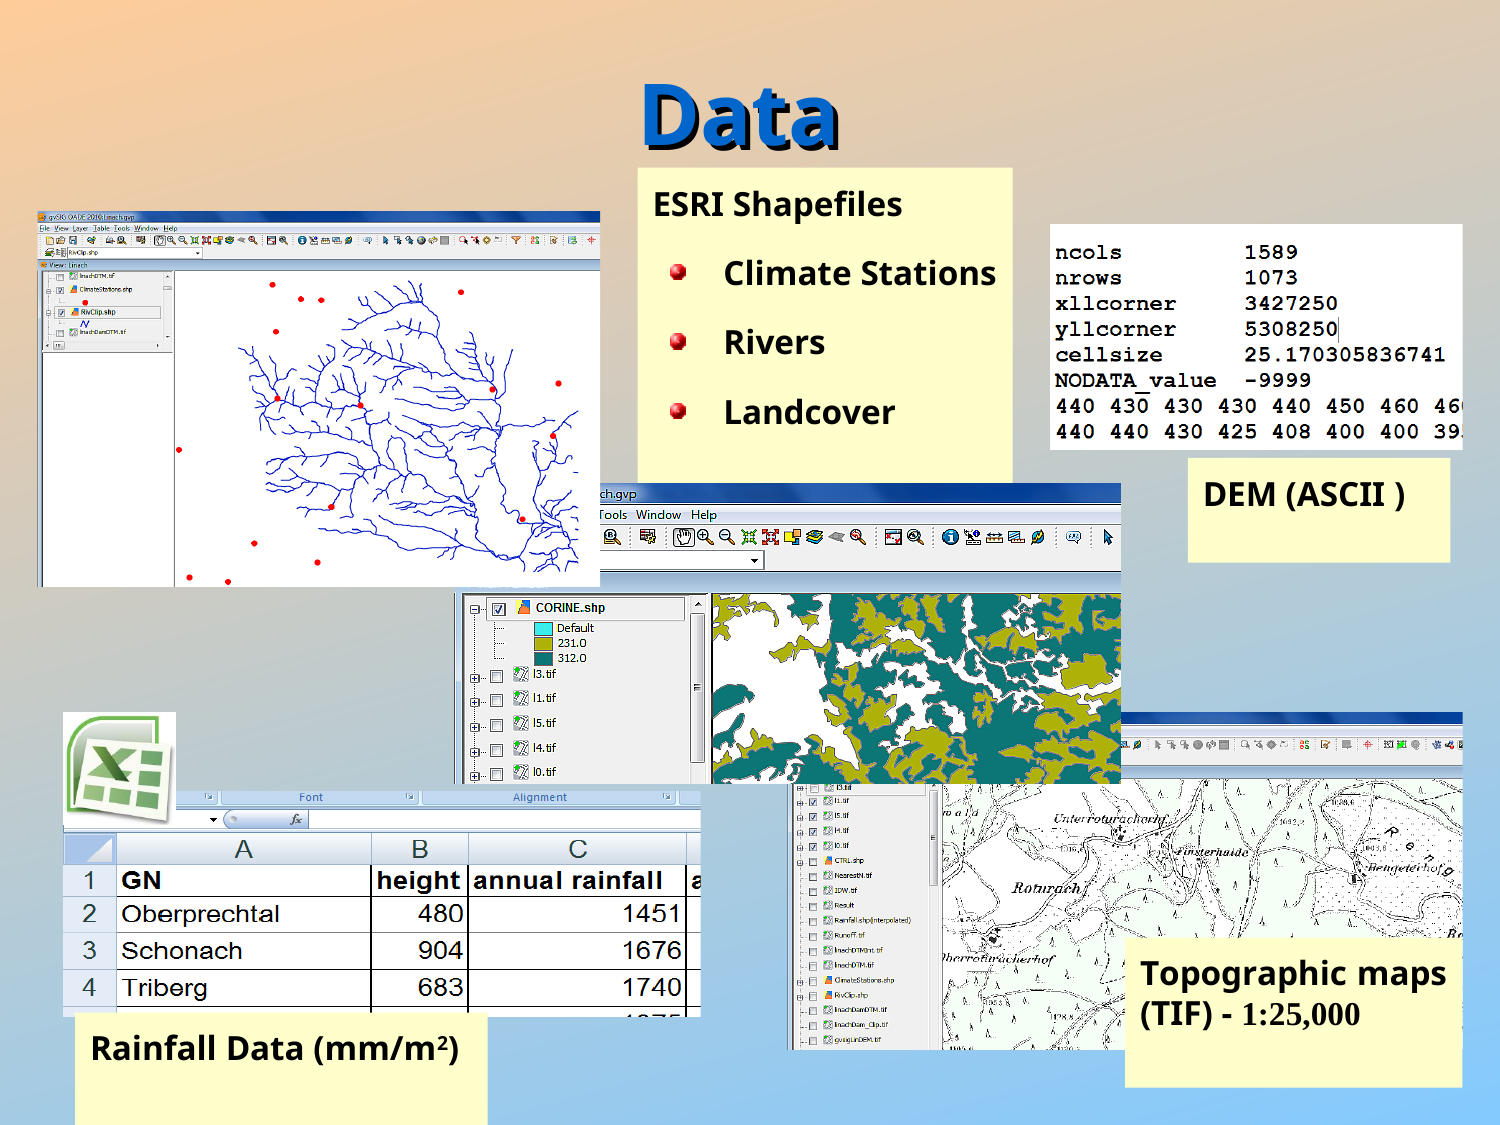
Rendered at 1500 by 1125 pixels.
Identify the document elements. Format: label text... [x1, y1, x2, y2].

picture [63, 712, 701, 1017]
list ESRI Shapefiles Climate Stations Rivers Landcover [637, 233, 1013, 483]
list Rainfall Data (mm/m2) [75, 1012, 488, 1125]
picture [37, 211, 1463, 1051]
picture [1050, 224, 1463, 451]
list DEM (ASCII ) [1187, 457, 1451, 563]
list Topographic maps (TIF) - 1:25,000 [1125, 937, 1463, 1088]
title Data [75, 45, 1426, 233]
